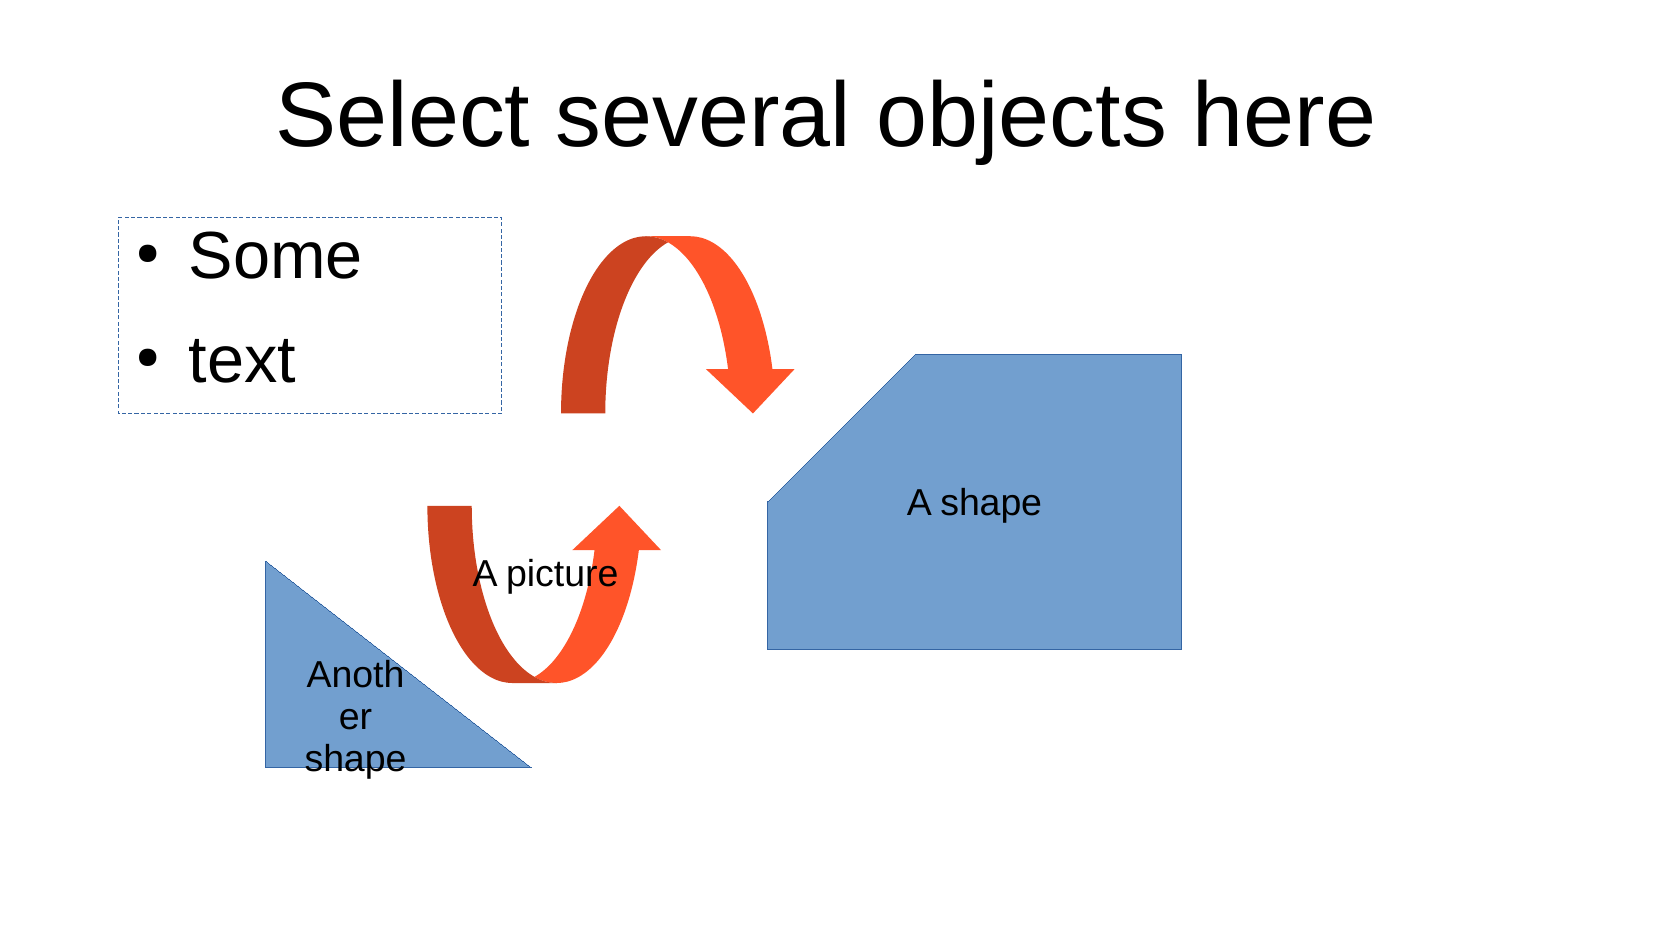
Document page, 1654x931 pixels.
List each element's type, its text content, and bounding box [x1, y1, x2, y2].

text_box [561, 236, 795, 414]
text_box Another shape [265, 561, 532, 768]
list Some text [118, 217, 502, 414]
text_box A shape [767, 354, 1182, 650]
text_box A picture [535, 505, 662, 684]
title Select several objects here [82, 37, 1571, 193]
